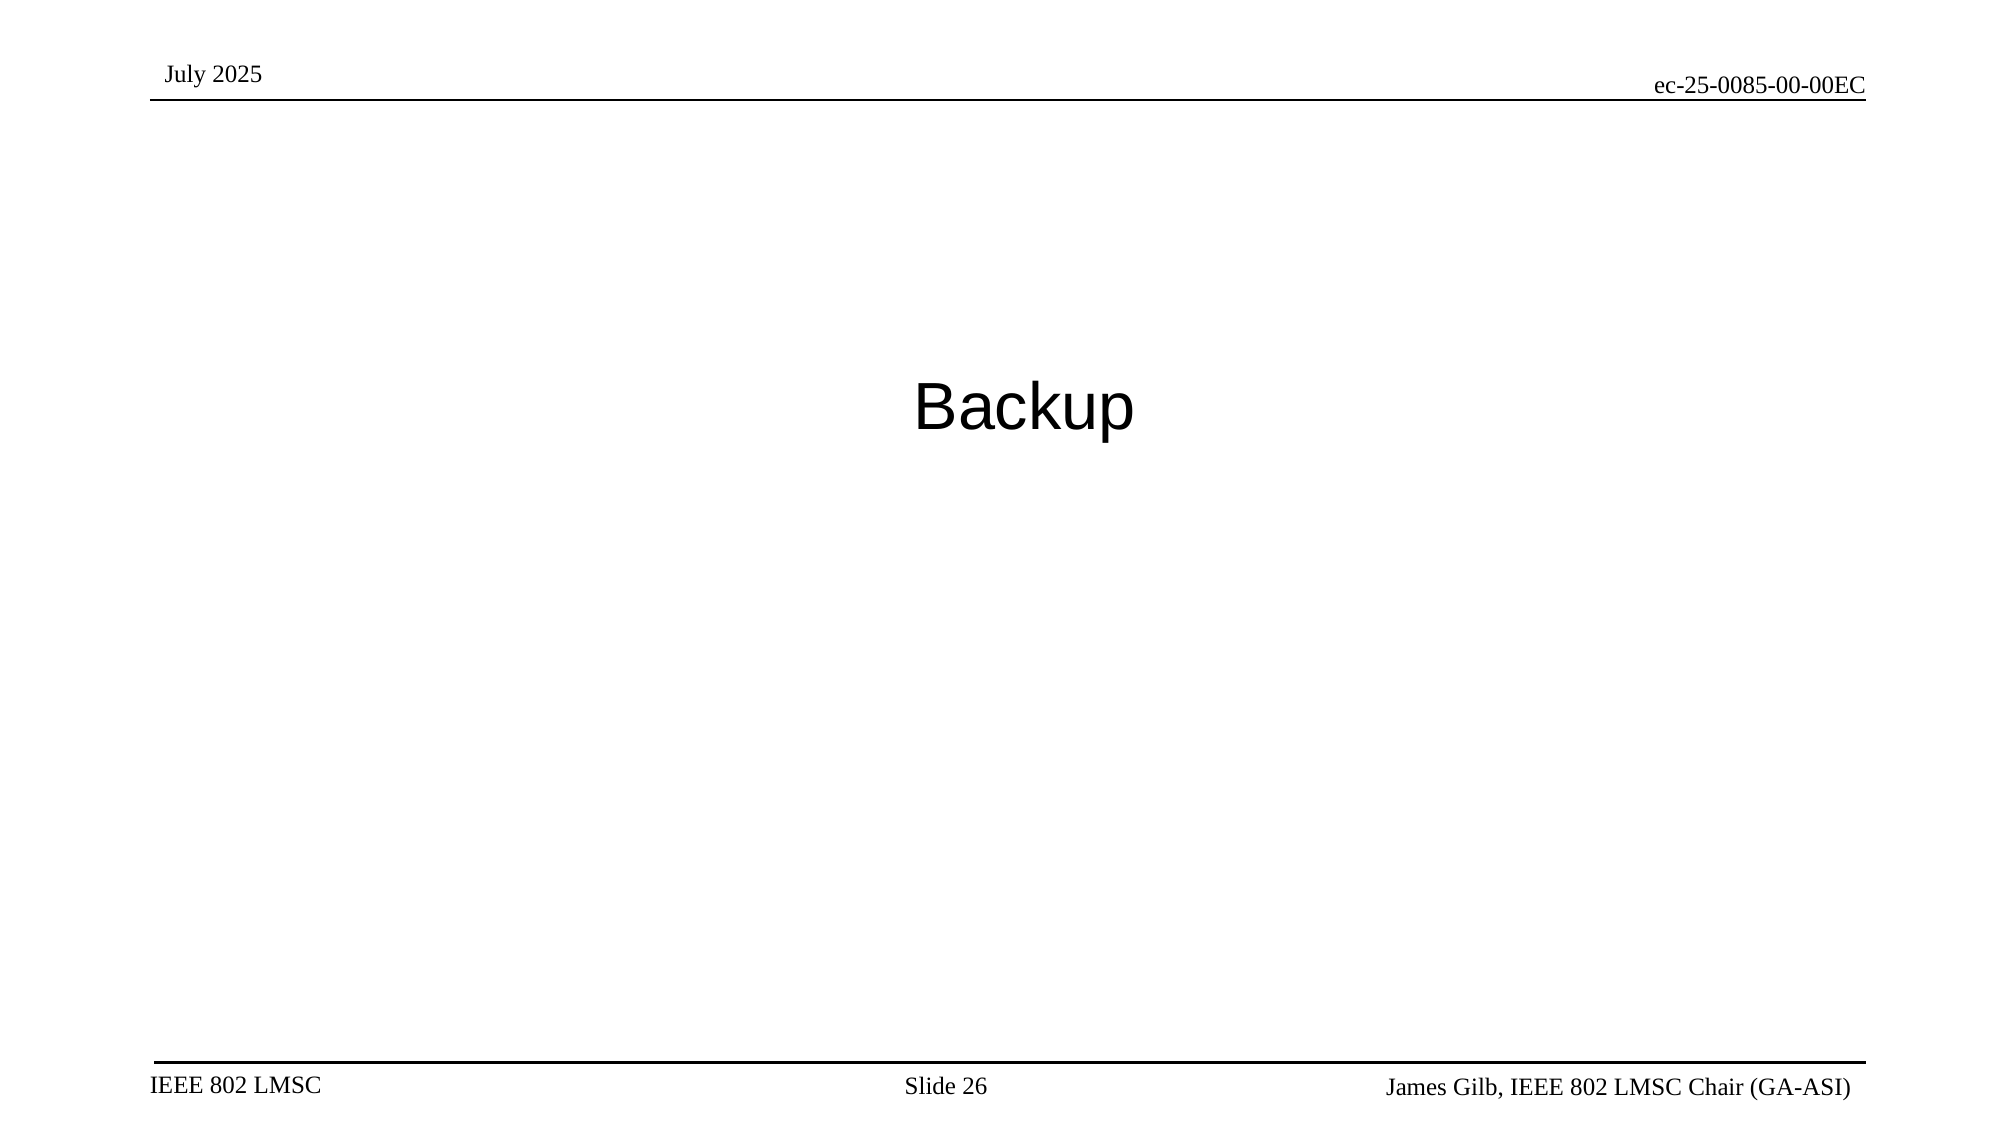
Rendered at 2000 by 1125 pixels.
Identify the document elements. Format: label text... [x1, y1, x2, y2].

subtitle Backup [149, 112, 1900, 693]
